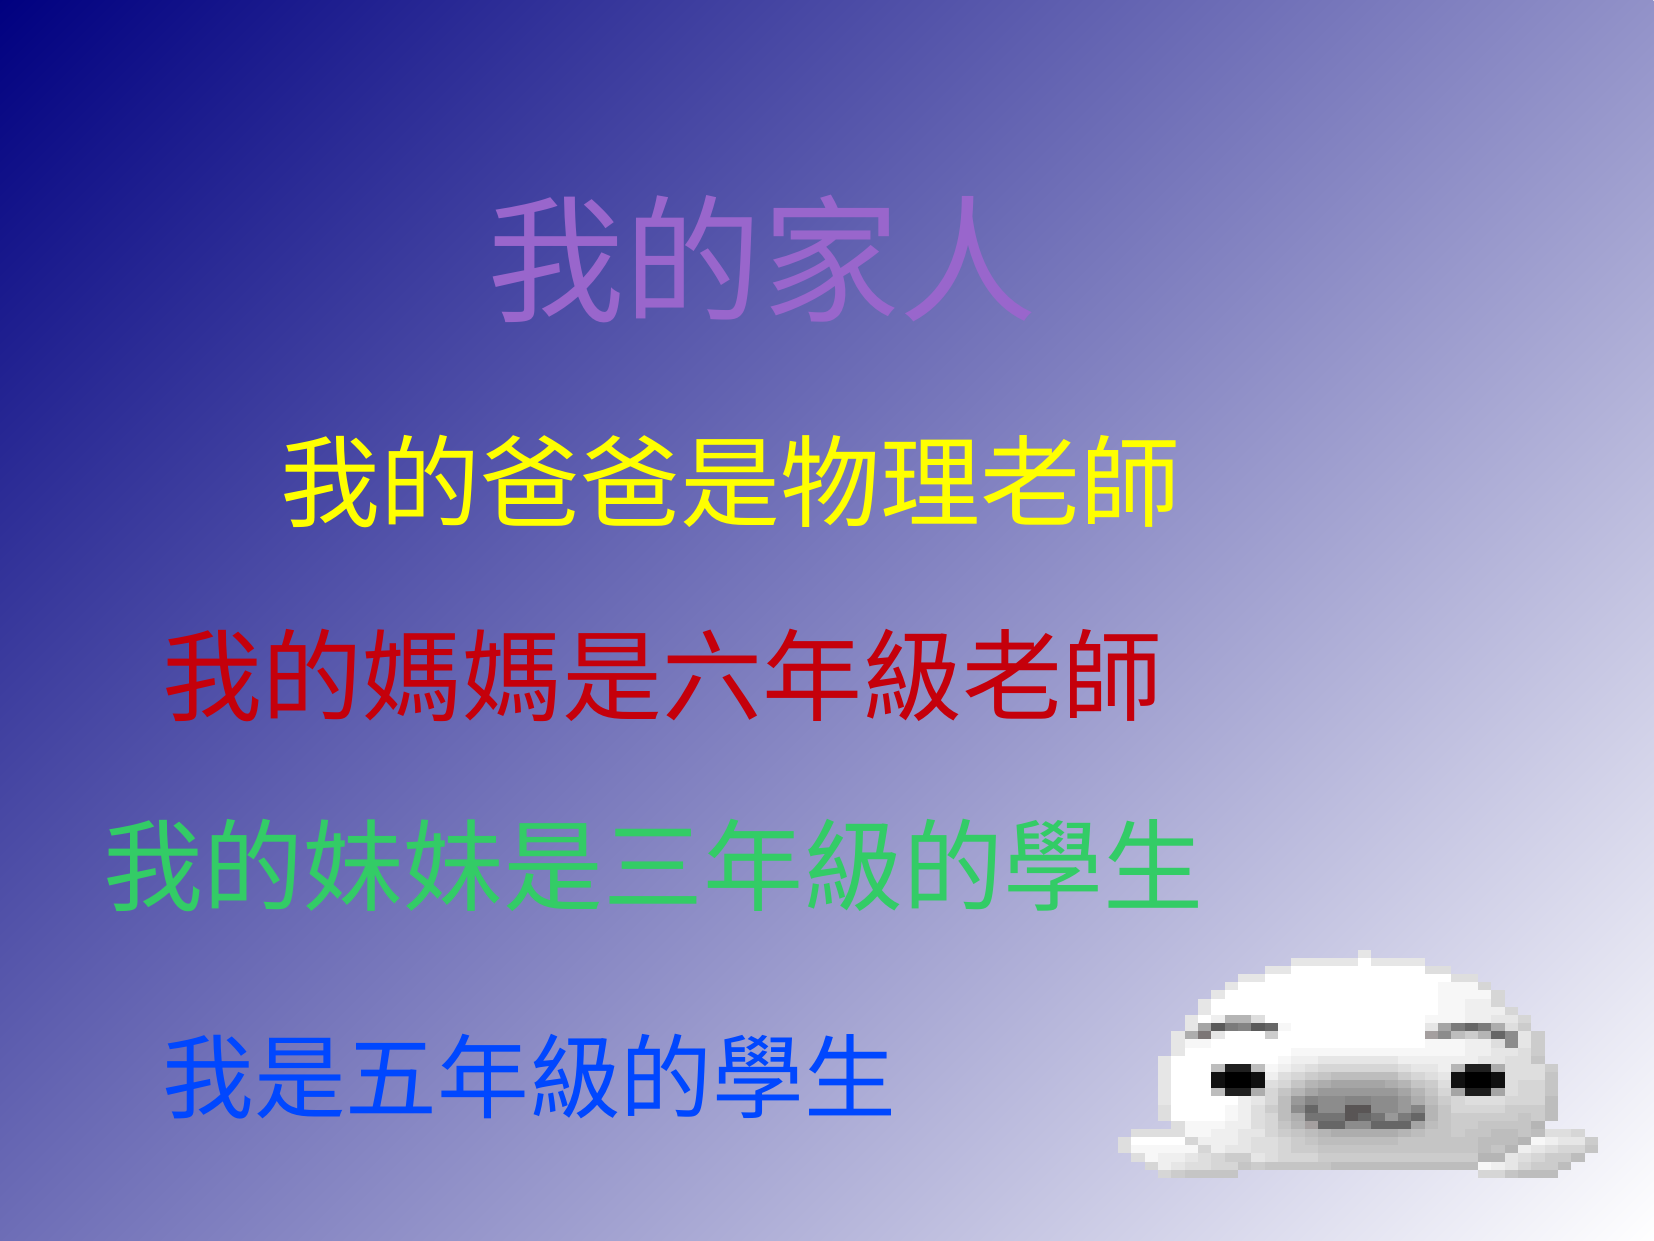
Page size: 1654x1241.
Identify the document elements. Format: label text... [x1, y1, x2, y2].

text_box 我的妹妹是三年級的學生 [88, 780, 1329, 916]
text_box 我的家人 [472, 144, 1565, 325]
text_box 我是五年級的學生 [147, 997, 1123, 1123]
picture [1092, 885, 1625, 1211]
text_box 我的爸爸是物理老師 [265, 396, 1565, 532]
text_box 我的媽媽是六年級老師 [147, 590, 1477, 726]
